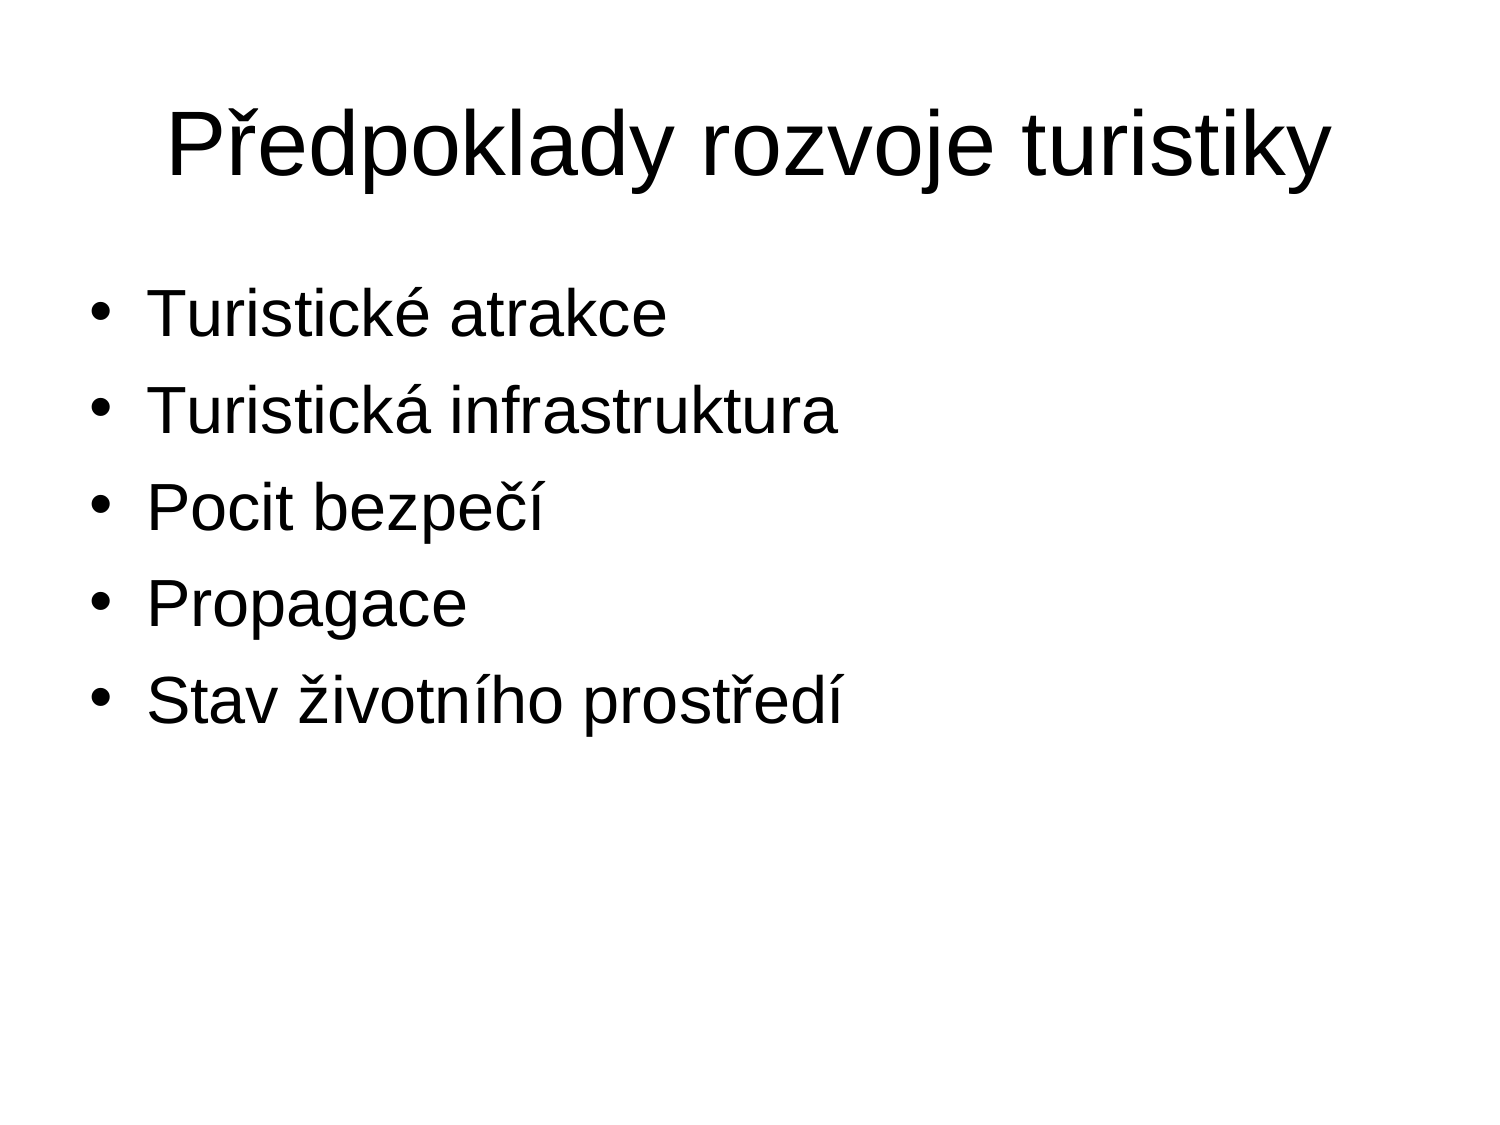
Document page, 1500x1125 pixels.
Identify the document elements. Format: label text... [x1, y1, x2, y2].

title Předpoklady rozvoje turistiky [75, 45, 1426, 233]
list Turistické atrakce Turistická infrastruktura Pocit bezpečí Propagace Stav životního prostředí [75, 262, 1426, 1006]
